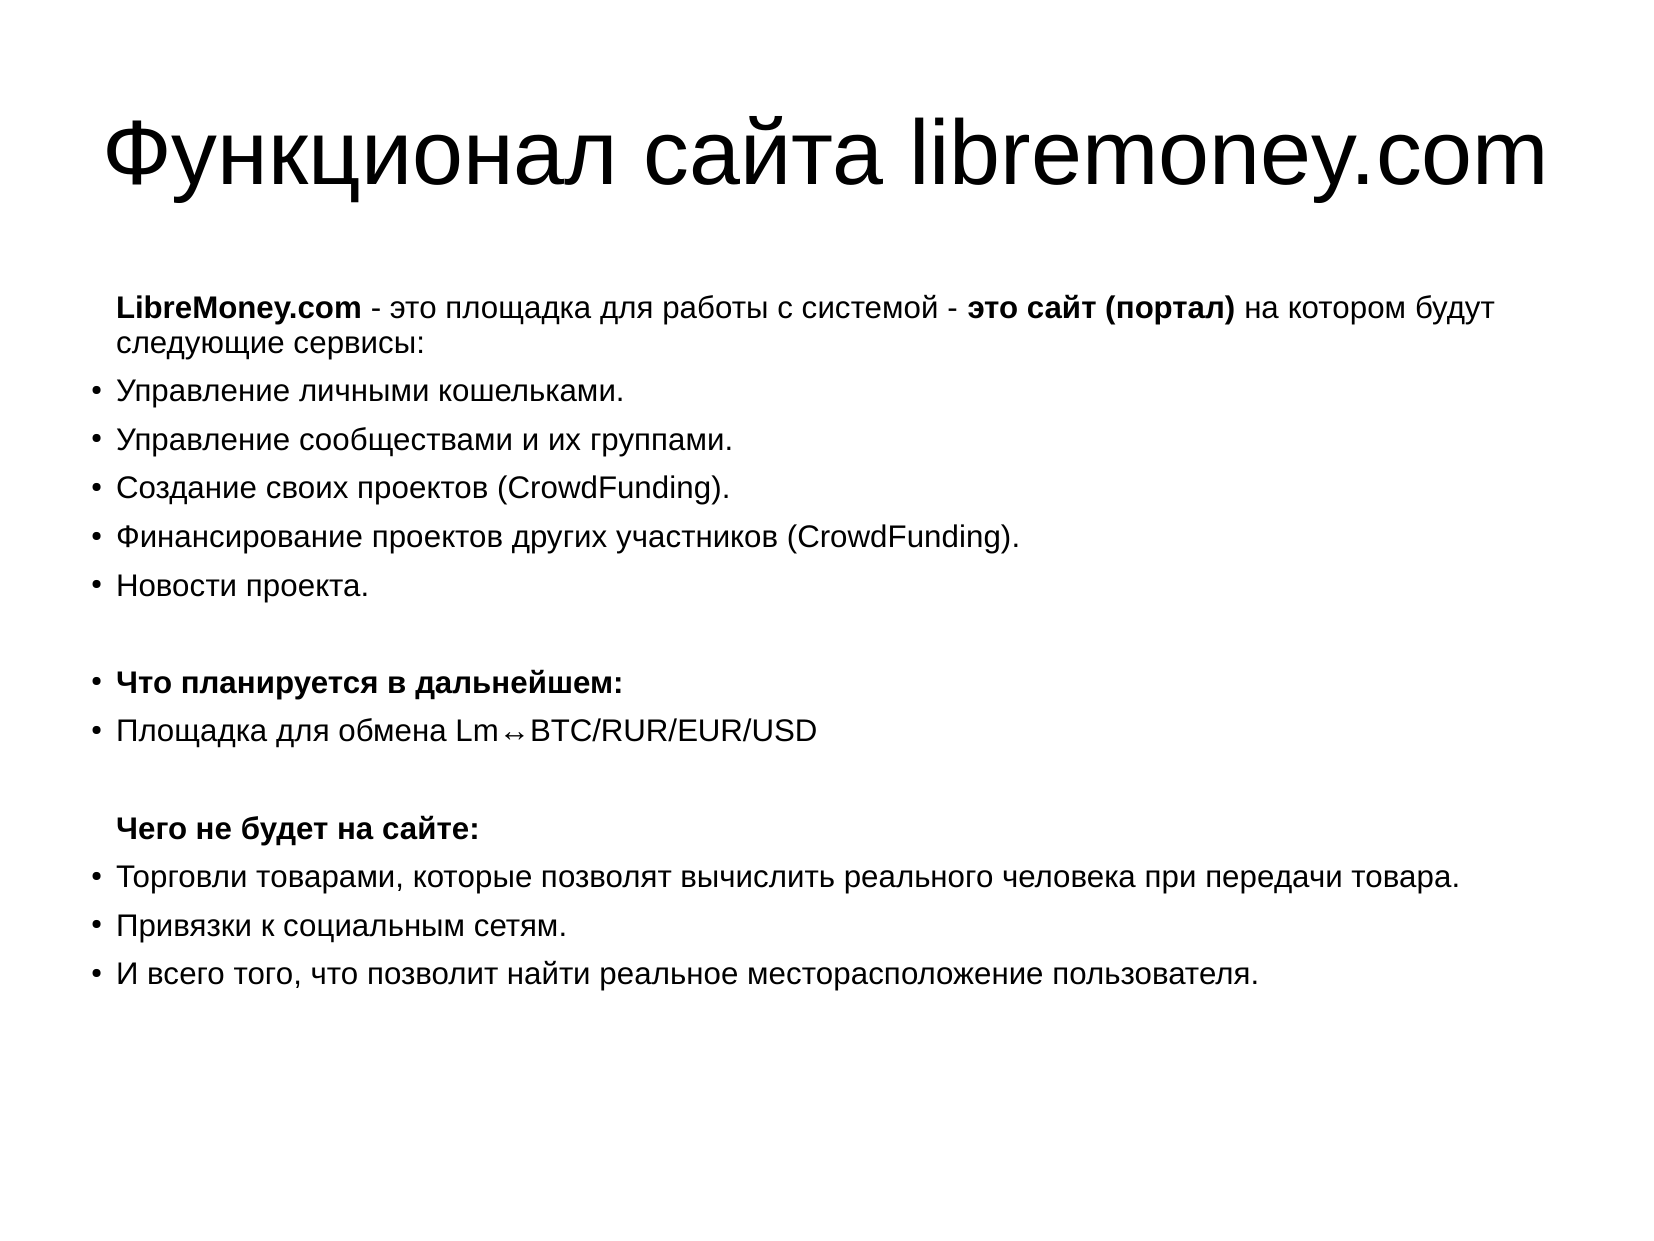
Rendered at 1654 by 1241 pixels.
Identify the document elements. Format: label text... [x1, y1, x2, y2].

list LibreMoney.com - это площадка для работы с системой - это сайт (портал) на котором будут следующие сервисы: Управление личными кошельками. Управление сообществами и их группами. Создание своих проектов (CrowdFunding). Финансирование проектов других участников (CrowdFunding). Новости проекта. Что планируется в дальнейшем: Площадка для обмена Lm↔BTC/RUR/EUR/USD Чего не будет на сайте: Торговли товарами, которые позволят вычислить реального человека при передачи товара. Привязки к социальным сетям. И всего того, что позволит найти реальное месторасположение пользователя. [82, 290, 1571, 1010]
title Функционал сайта libremoney.com [82, 49, 1571, 257]
